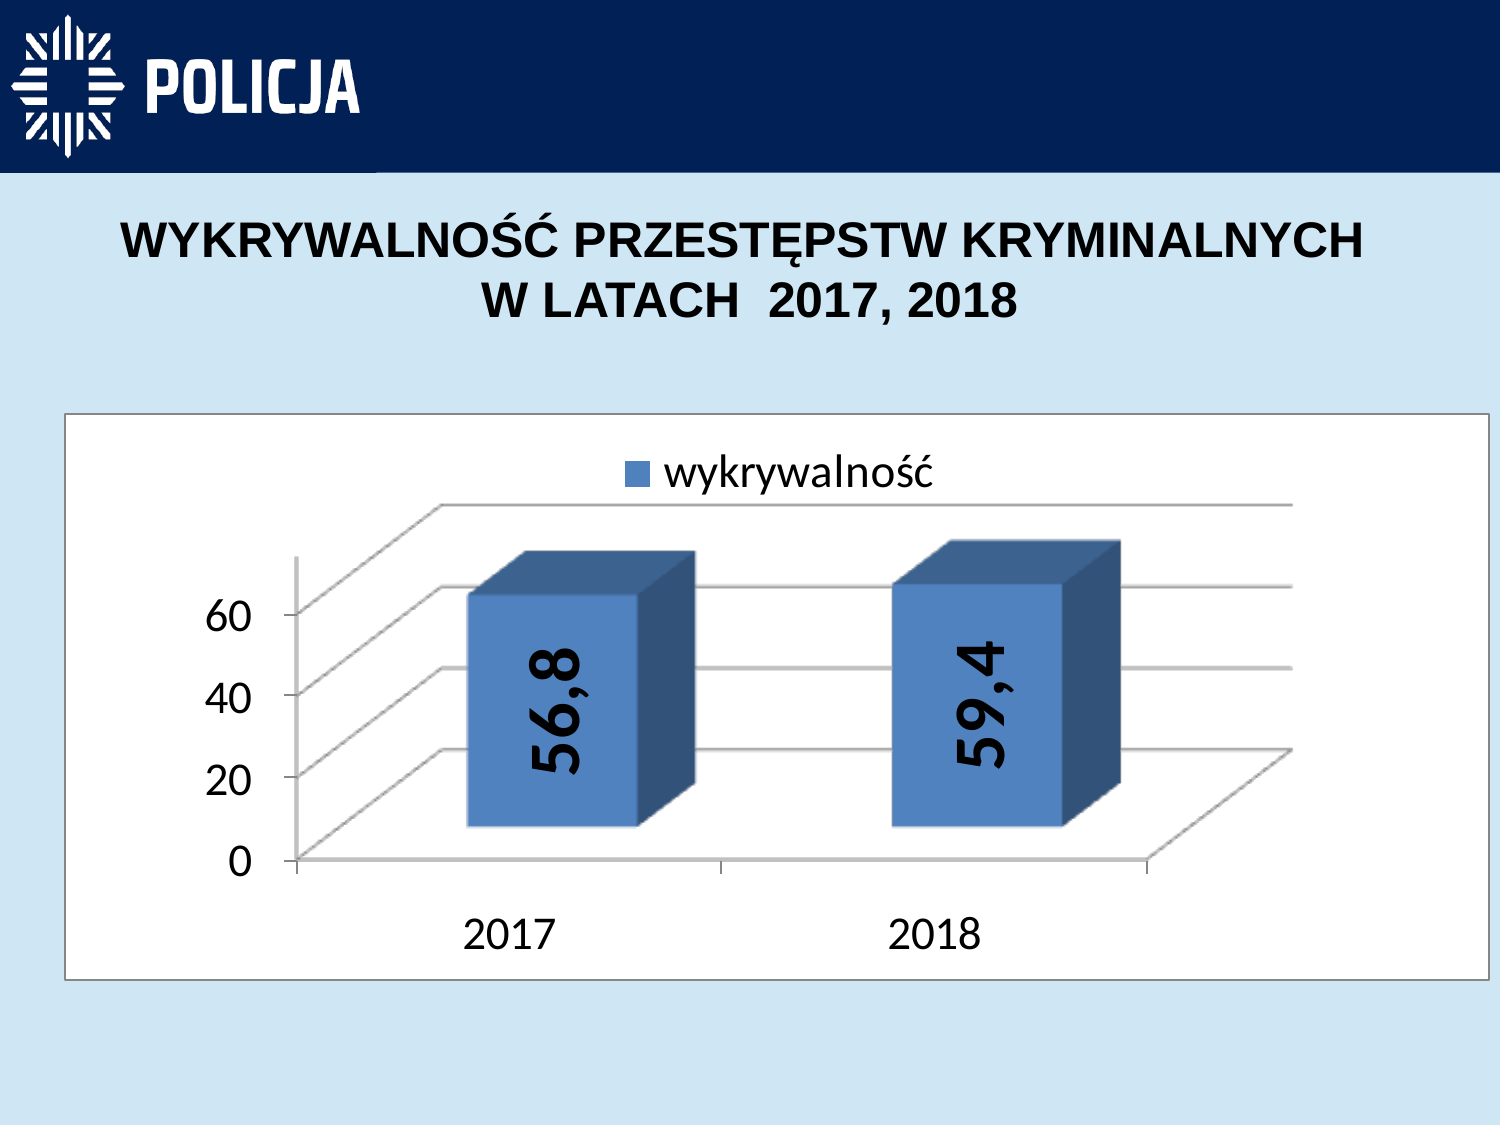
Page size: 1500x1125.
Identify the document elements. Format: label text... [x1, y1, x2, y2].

text_box [360, 0, 1500, 173]
chart [54, 402, 1500, 991]
picture [0, 0, 360, 173]
text_box WYKRYWALNOŚĆ PRZESTĘPSTW KRYMINALNYCH W LATACH 2017, 2018 [74, 196, 1425, 338]
